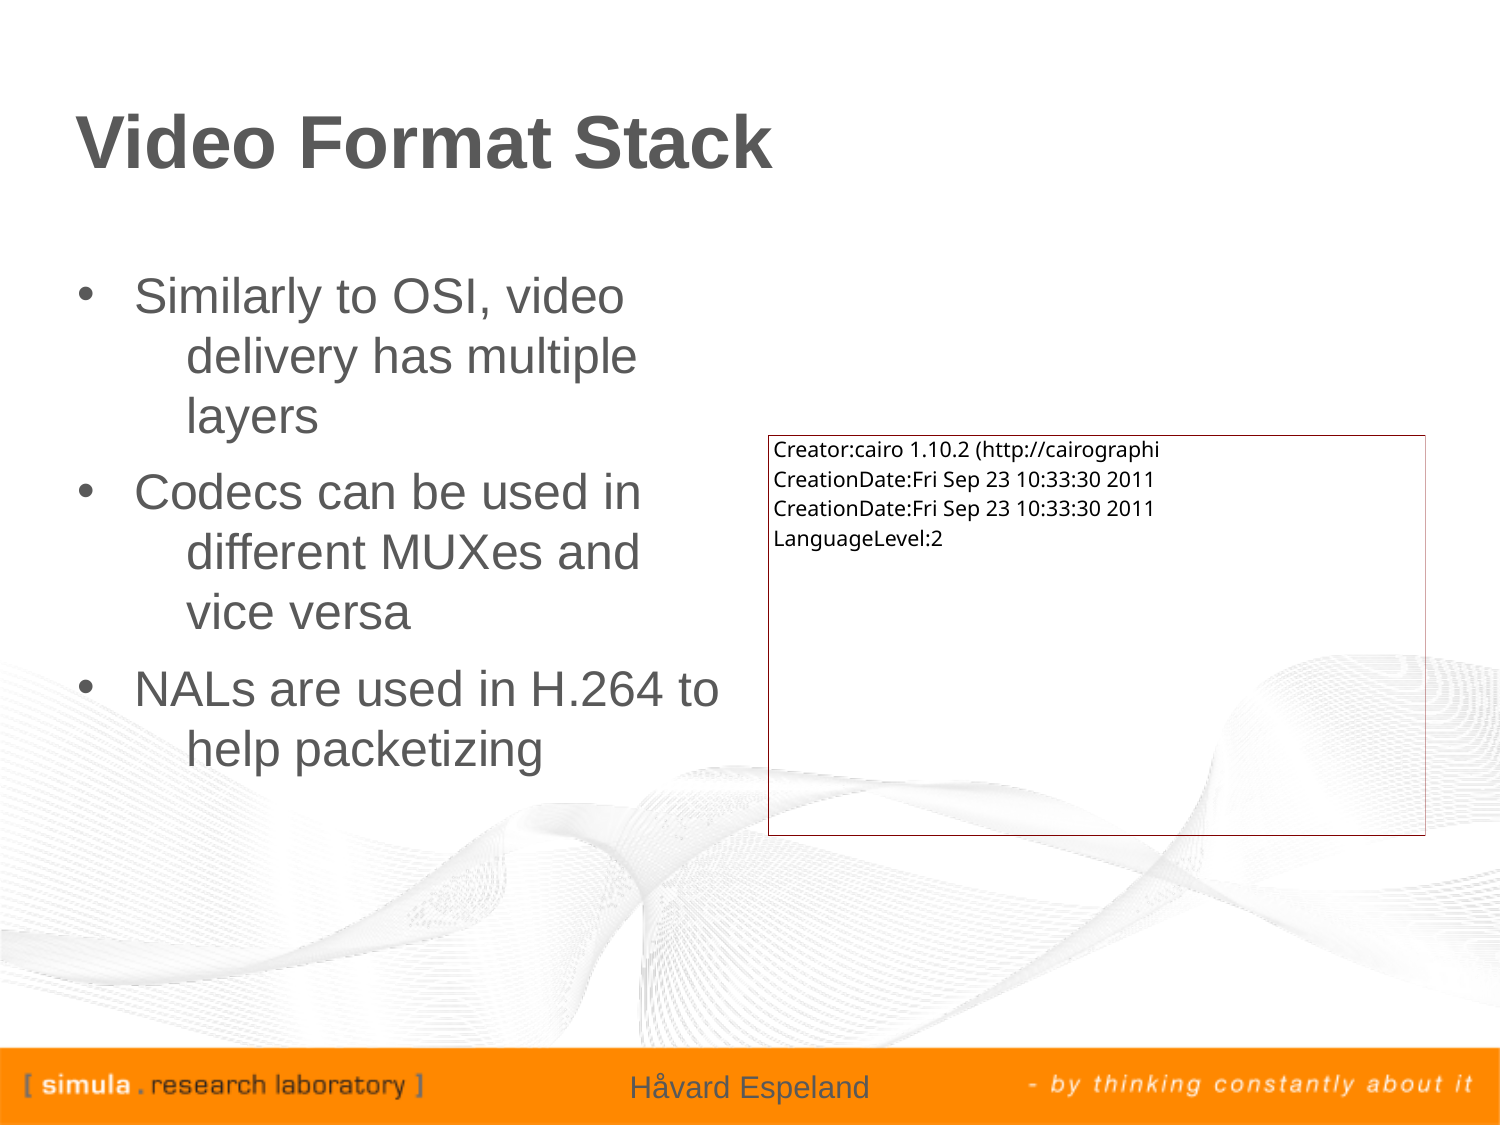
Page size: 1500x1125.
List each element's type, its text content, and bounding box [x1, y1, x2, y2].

list Similarly to OSI, video delivery has multiple layers Codecs can be used in different MUXes and vice versa NALs are used in H.264 to help packetizing [75, 263, 734, 1006]
title Video Format Stack [75, 44, 1425, 233]
picture [0, 433, 1500, 1125]
